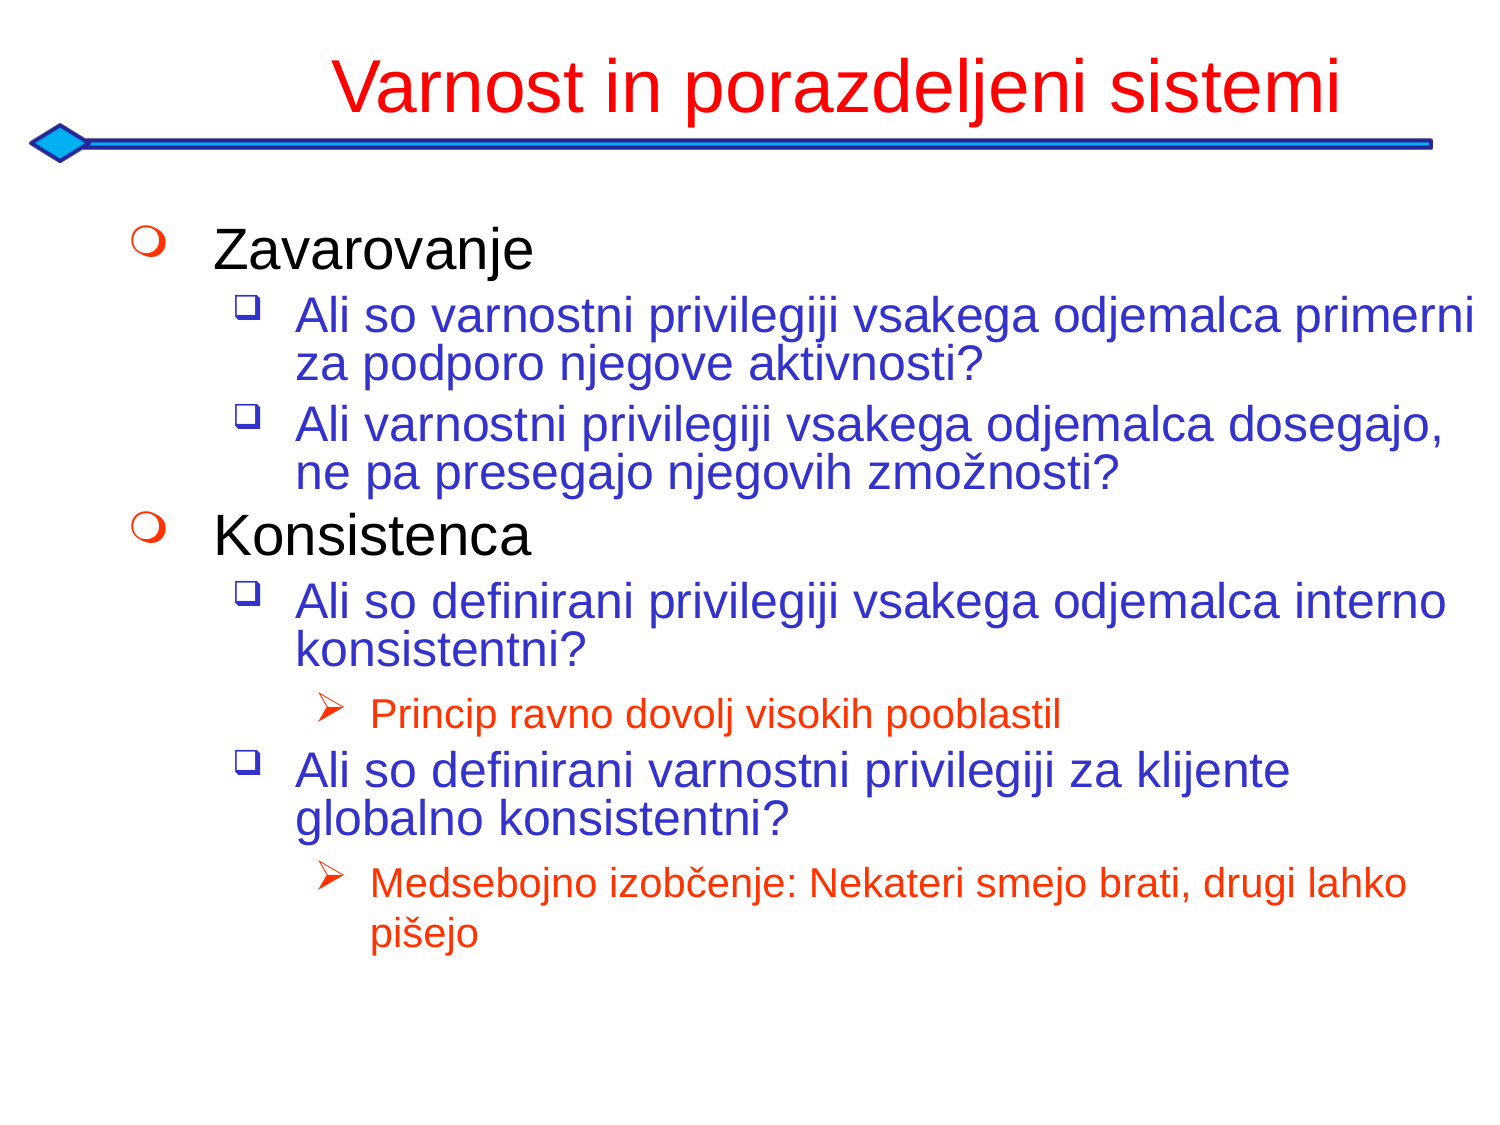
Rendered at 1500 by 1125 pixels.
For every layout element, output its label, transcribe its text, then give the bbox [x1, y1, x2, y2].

picture [28, 122, 174, 164]
title Varnost in porazdeljeni sistemi [174, 0, 1500, 183]
list Zavarovanje Ali so varnostni privilegiji vsakega odjemalca primerni za podporo njegove aktivnosti? Ali varnostni privilegiji vsakega odjemalca dosegajo, ne pa presegajo njegovih zmožnosti? Konsistenca Ali so definirani privilegiji vsakega odjemalca interno konsistentni? Princip ravno dovolj visokih pooblastil Ali so definirani varnostni privilegiji za klijente globalno konsistentni? Medsebojno izobčenje: Nekateri smejo brati, drugi lahko pišejo [112, 212, 1500, 1088]
